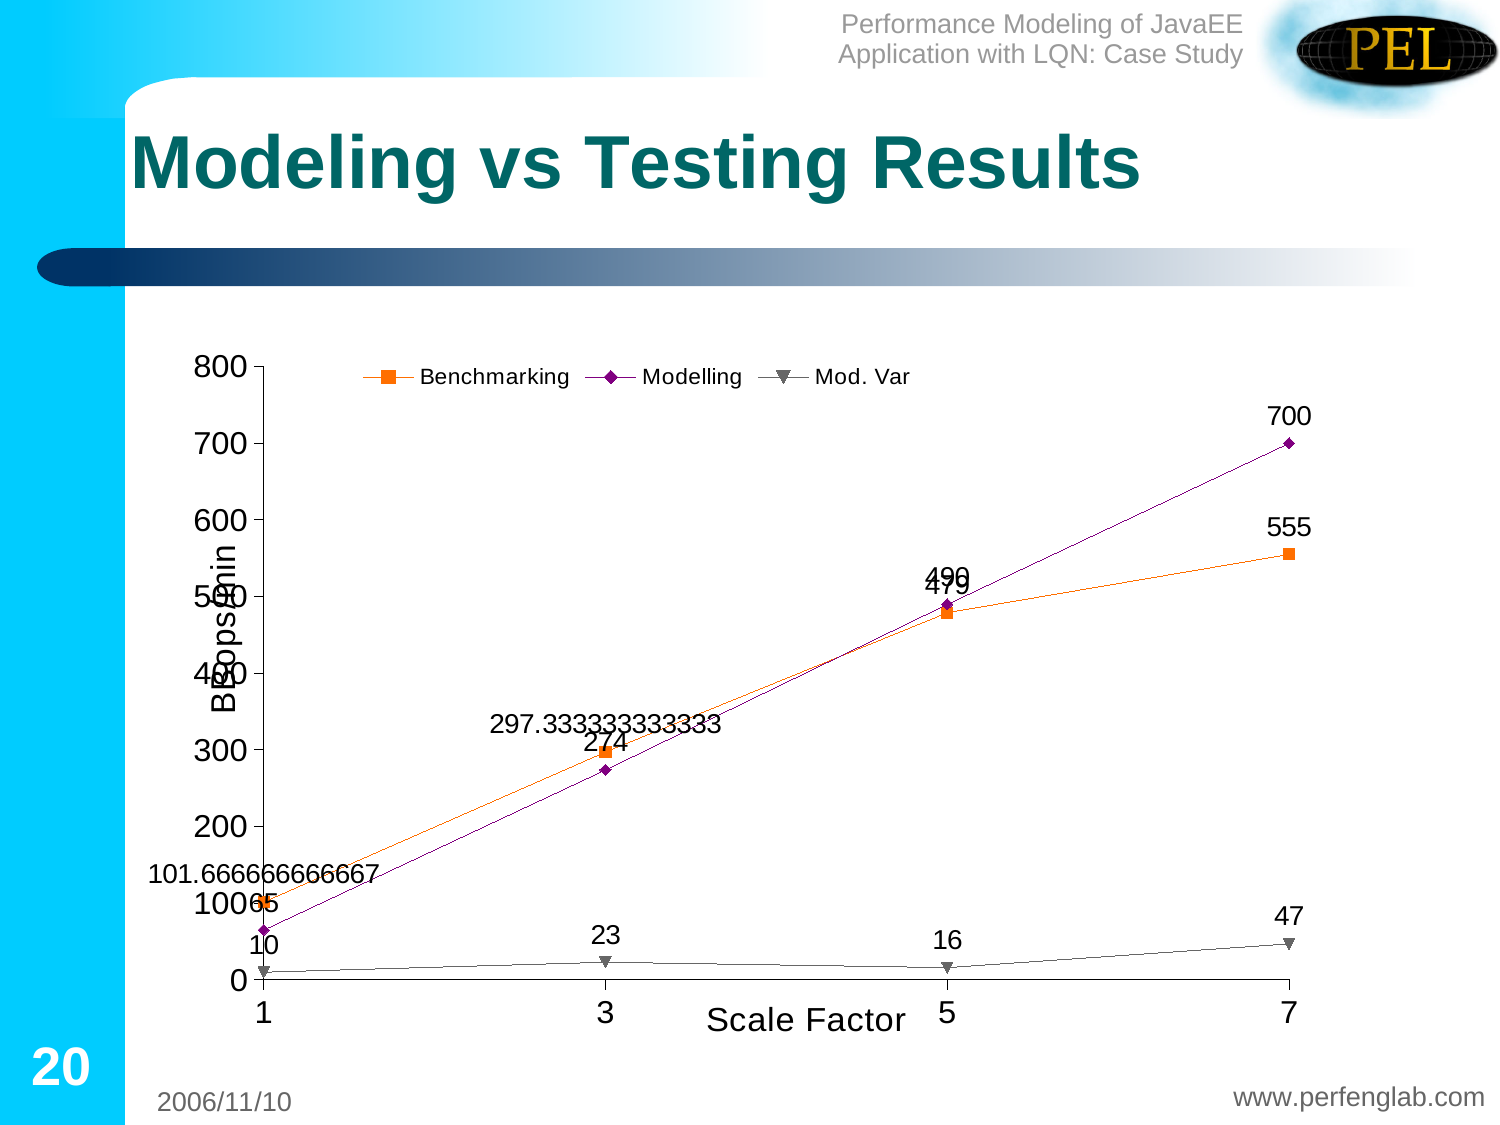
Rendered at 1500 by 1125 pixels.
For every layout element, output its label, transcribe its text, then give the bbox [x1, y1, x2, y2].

title Modeling vs Testing Results [130, 91, 1408, 241]
chart [147, 324, 1322, 1063]
picture [1251, 0, 1500, 119]
